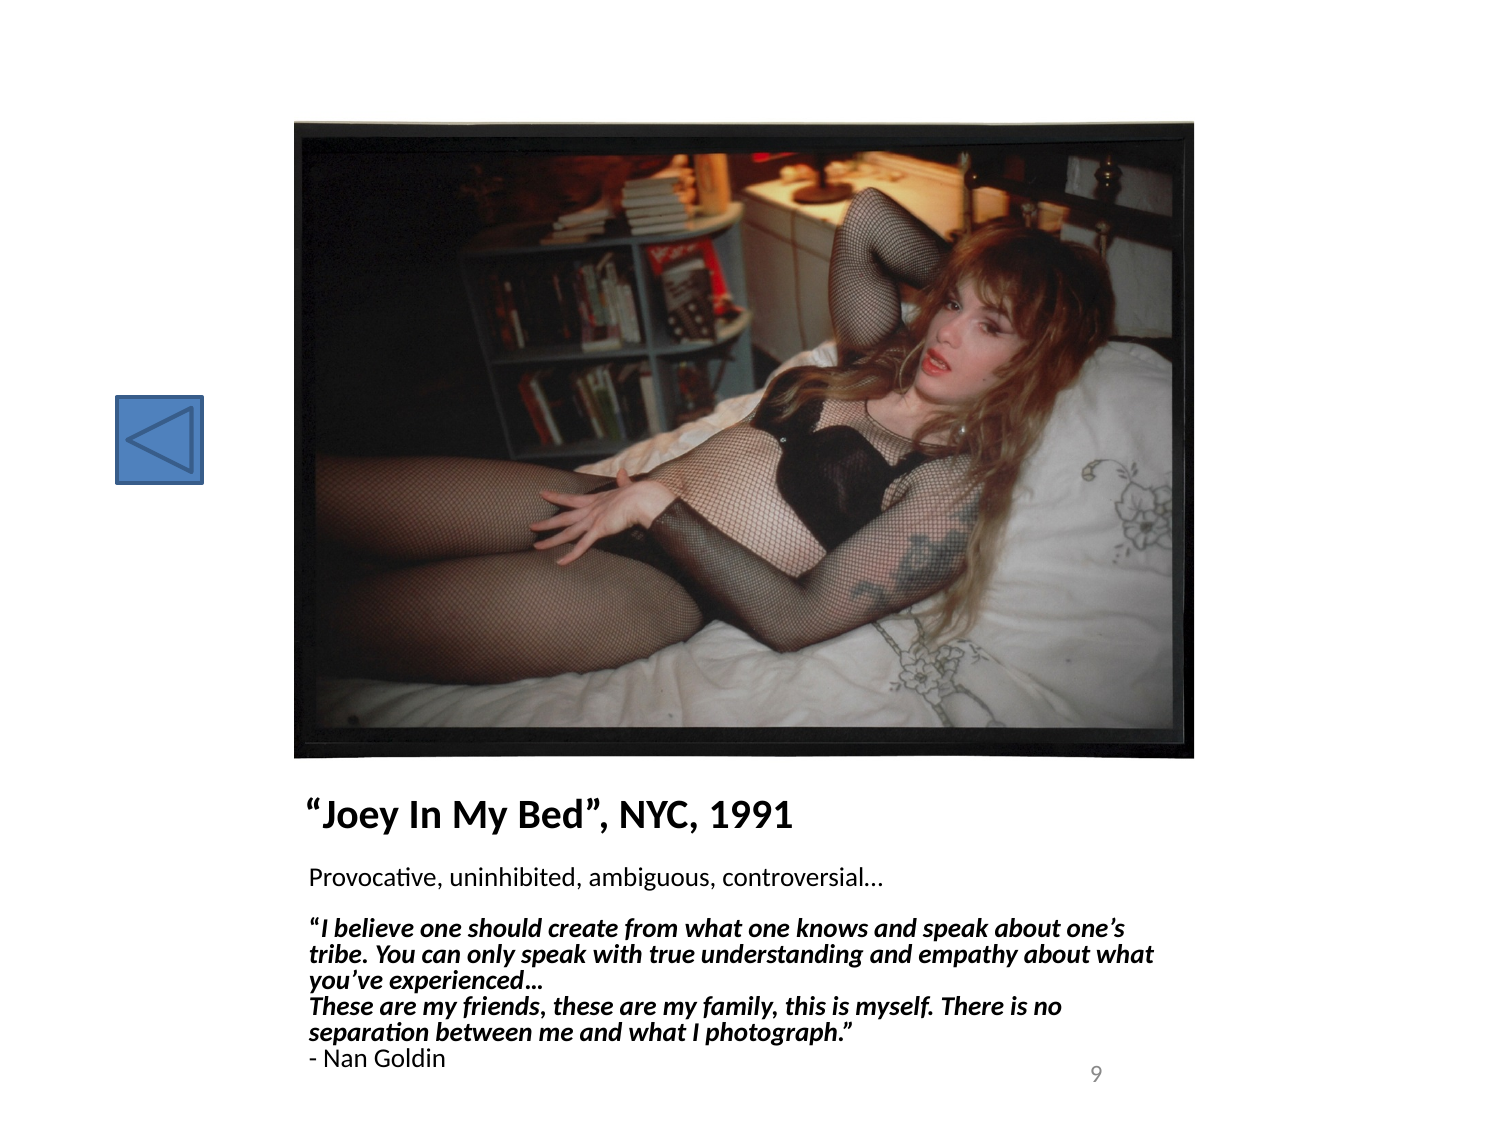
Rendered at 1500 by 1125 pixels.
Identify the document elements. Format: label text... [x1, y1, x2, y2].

picture [294, 100, 1195, 776]
title “Joey In My Bed”, NYC, 1991 [289, 751, 1190, 845]
text_box [116, 397, 203, 483]
list Provocative, uninhibited, ambiguous, controversial… “I believe one should create from what one knows and speak about one’s tribe. You can only speak with true understanding and empathy about what you’ve experienced… These are my friends, these are my family, this is myself. There is no separation between me and what I photograph.” - Nan Goldin [294, 857, 1195, 1083]
text_box 9 [1074, 1042, 1426, 1103]
